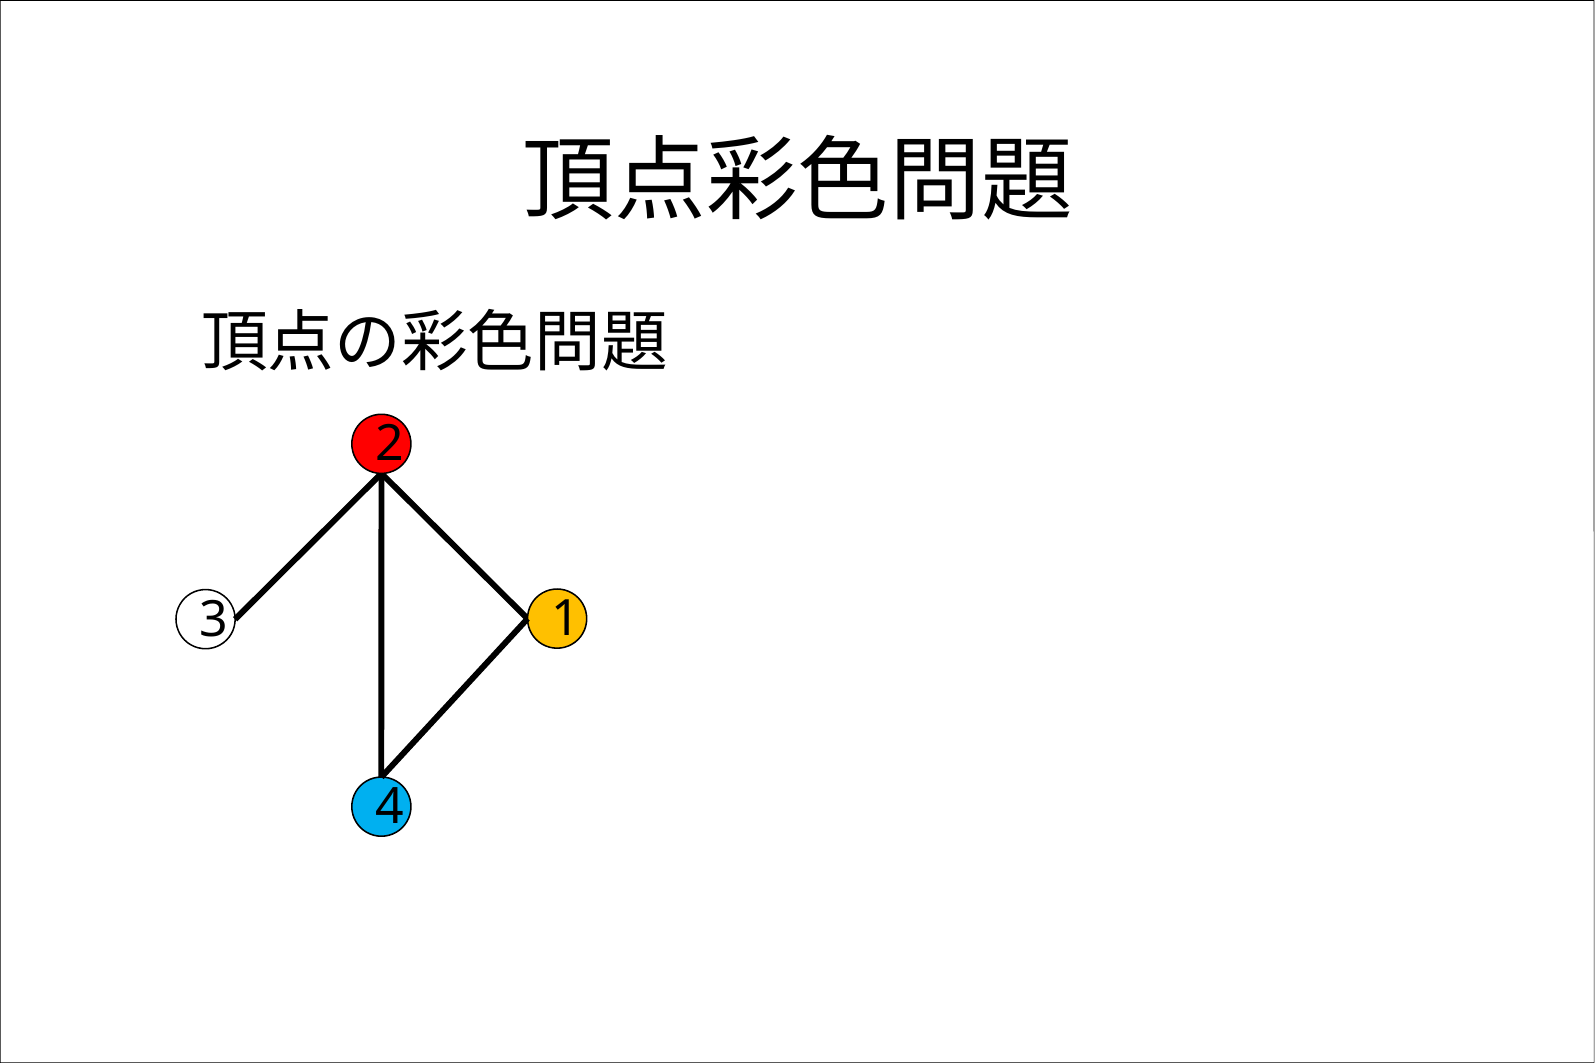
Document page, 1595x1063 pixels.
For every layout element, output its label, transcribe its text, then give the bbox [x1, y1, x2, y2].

text_box 頂点の彩色問題 [117, 295, 1479, 965]
text_box 1 [527, 589, 587, 649]
text_box 頂点彩色問題 [117, 88, 1479, 266]
text_box 4 [351, 777, 411, 837]
text_box 3 [175, 589, 236, 649]
text_box 2 [351, 414, 411, 474]
